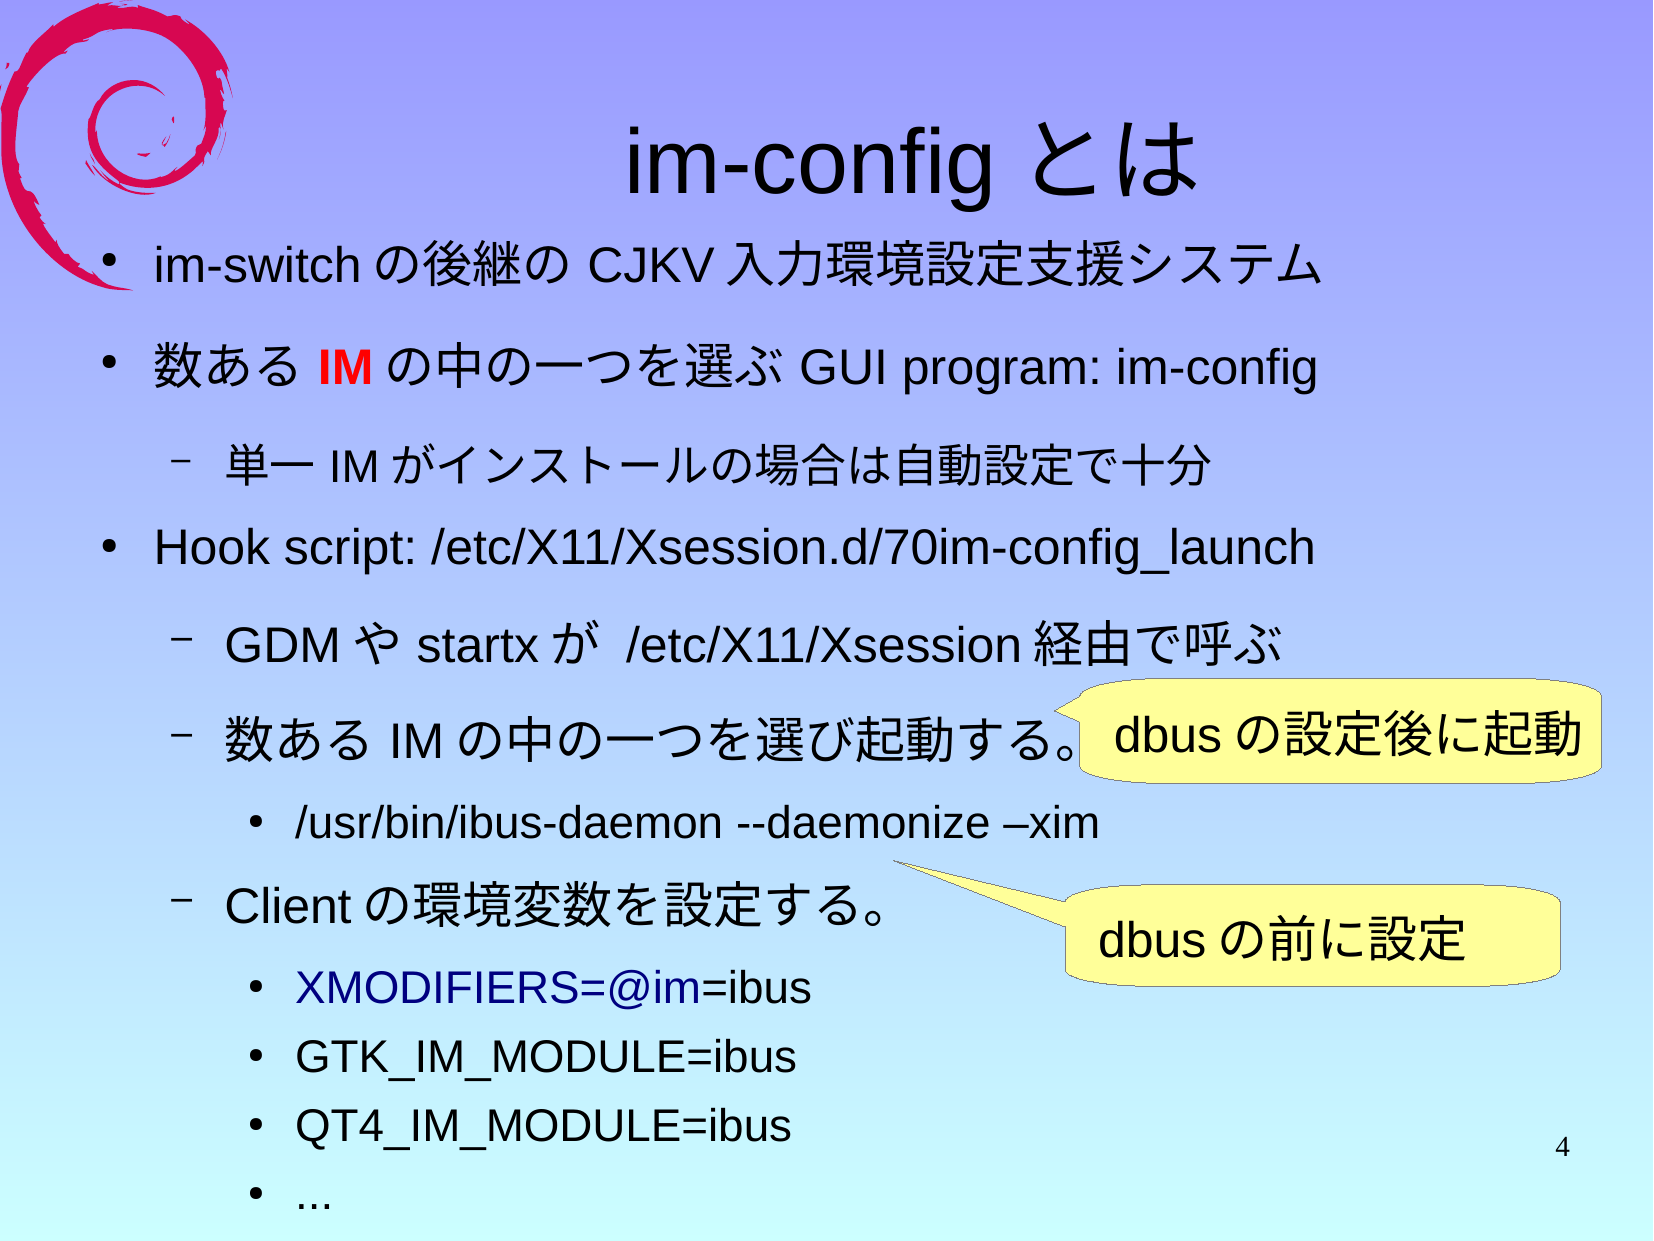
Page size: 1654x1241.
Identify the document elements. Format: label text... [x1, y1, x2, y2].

list im-switchの後継のCJKV入力環境設定支援システム 数あるIMの中の一つを選ぶGUI program: im-config 単一IMがインストールの場合は自動設定で十分 Hook script: /etc/X11/Xsession.d/70im-config_launch GDMやstartxが /etc/X11/Xsession経由で呼ぶ 数あるIMの中の一つを選び起動する。 /usr/bin/ibus-daemon --daemonize –xim Clientの環境変数を設定する。 XMODIFIERS=@im=ibus GTK_IM_MODULE=ibus QT4_IM_MODULE=ibus ... [82, 225, 1591, 1171]
text_box dbusの前に設定 [893, 860, 1561, 987]
text_box dbusの設定後に起動 [1054, 678, 1602, 784]
title im-configとは [255, 49, 1571, 225]
